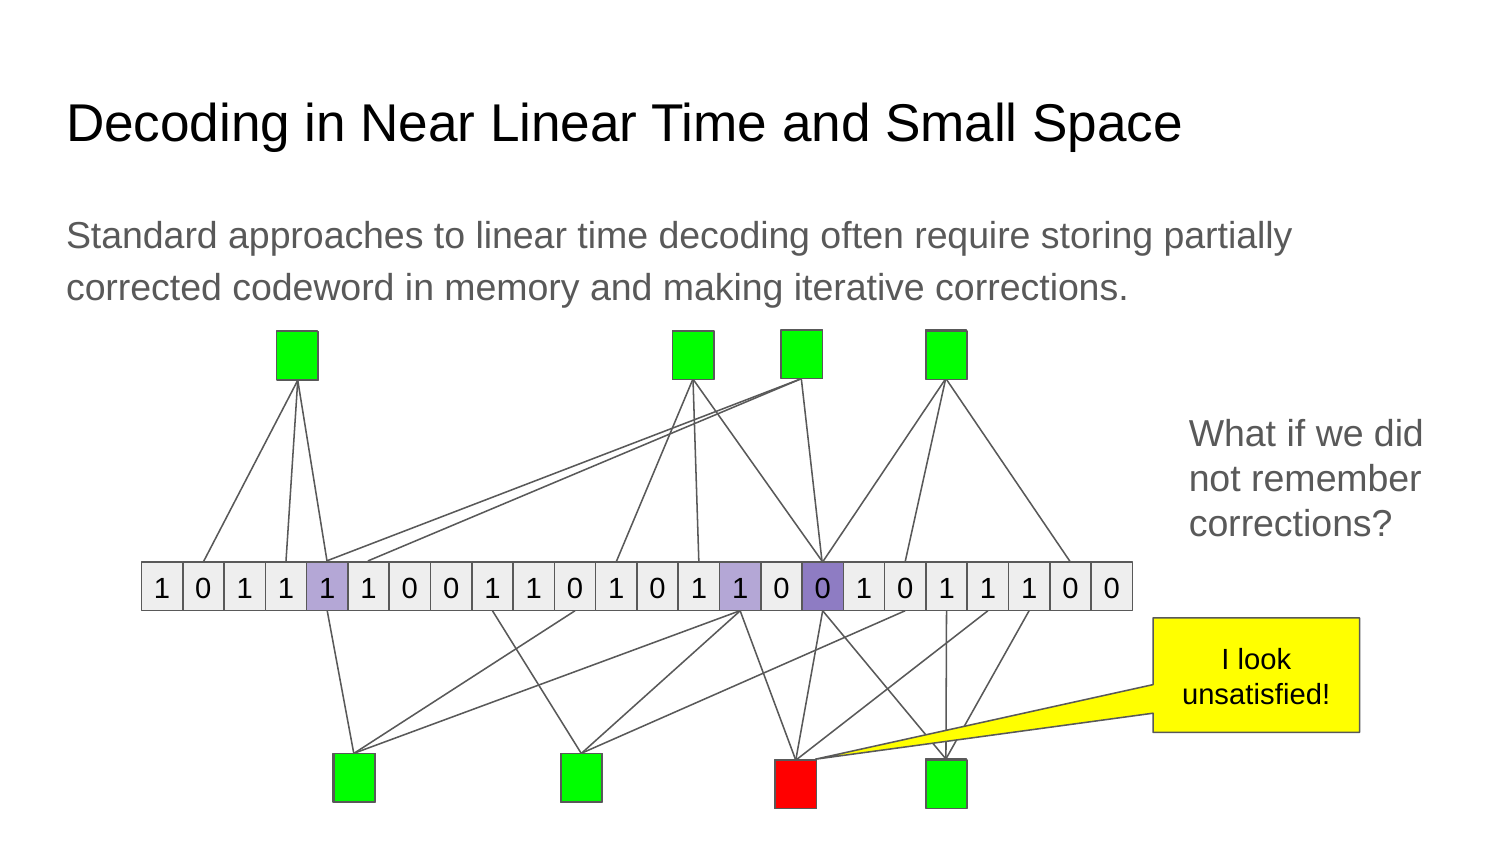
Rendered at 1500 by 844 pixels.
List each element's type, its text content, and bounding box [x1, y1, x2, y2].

text_box I look unsatisfied! [815, 617, 1360, 760]
text_box 1 [141, 562, 182, 611]
text_box 0 [389, 562, 430, 611]
text_box [560, 753, 603, 802]
text_box 0 [884, 562, 925, 611]
text_box 1 [265, 562, 306, 611]
text_box 0 [554, 562, 595, 611]
text_box [333, 753, 376, 802]
text_box 1 [1008, 562, 1049, 611]
text_box 1 [513, 562, 554, 611]
text_box 0 [636, 562, 678, 611]
text_box What if we did not remember corrections? [1173, 394, 1452, 625]
text_box 0 [1049, 562, 1091, 611]
text_box 0 [802, 562, 844, 611]
text_box [276, 331, 319, 381]
list Standard approaches to linear time decoding often require storing partially corrected codeword in memory and making iterative corrections. [51, 189, 1449, 332]
text_box 1 [306, 562, 348, 611]
text_box 1 [224, 562, 265, 611]
text_box 1 [348, 562, 389, 611]
text_box 1 [967, 562, 1008, 611]
text_box [672, 330, 714, 380]
text_box 0 [182, 562, 224, 611]
text_box 1 [844, 562, 884, 611]
text_box 1 [925, 562, 967, 611]
text_box 0 [430, 562, 471, 611]
text_box [780, 330, 823, 379]
text_box 0 [1091, 562, 1133, 611]
title Decoding in Near Linear Time and Small Space [51, 72, 1449, 167]
text_box 1 [719, 562, 761, 611]
text_box 0 [761, 562, 802, 611]
text_box 1 [471, 562, 513, 611]
text_box 1 [595, 562, 636, 611]
text_box 1 [678, 562, 719, 611]
text_box [925, 759, 968, 809]
text_box [775, 760, 817, 809]
text_box [925, 330, 968, 380]
